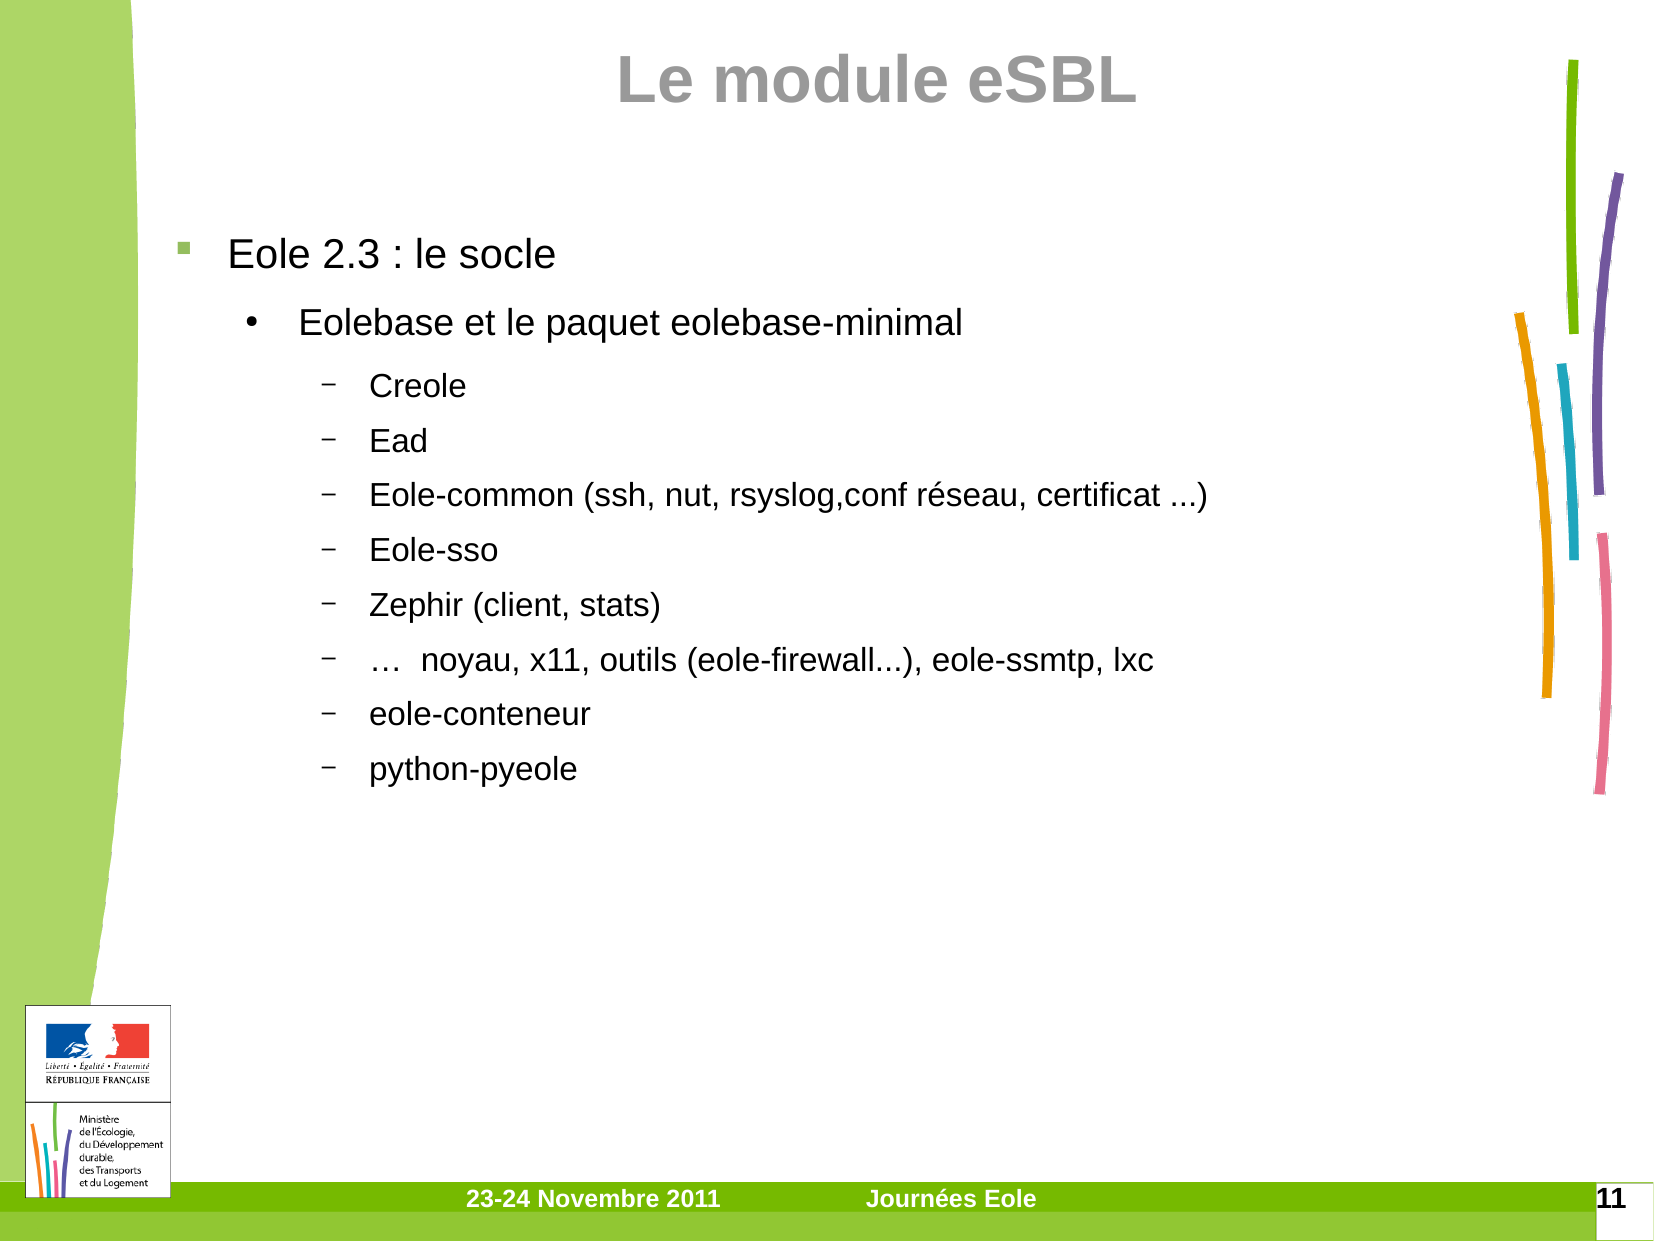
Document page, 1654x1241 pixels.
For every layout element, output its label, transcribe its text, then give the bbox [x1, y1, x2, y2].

title Le module eSBL [133, 0, 1622, 183]
list Eole 2.3 : le socle Eolebase et le paquet eolebase-minimal Creole Ead Eole-common (ssh, nut, rsyslog,conf réseau, certificat ...) Eole-sso Zephir (client, stats) … noyau, x11, outils (eole-firewall...), eole-ssmtp, lxc eole-conteneur python-pyeole [156, 230, 1486, 1050]
picture [0, 0, 1654, 1241]
